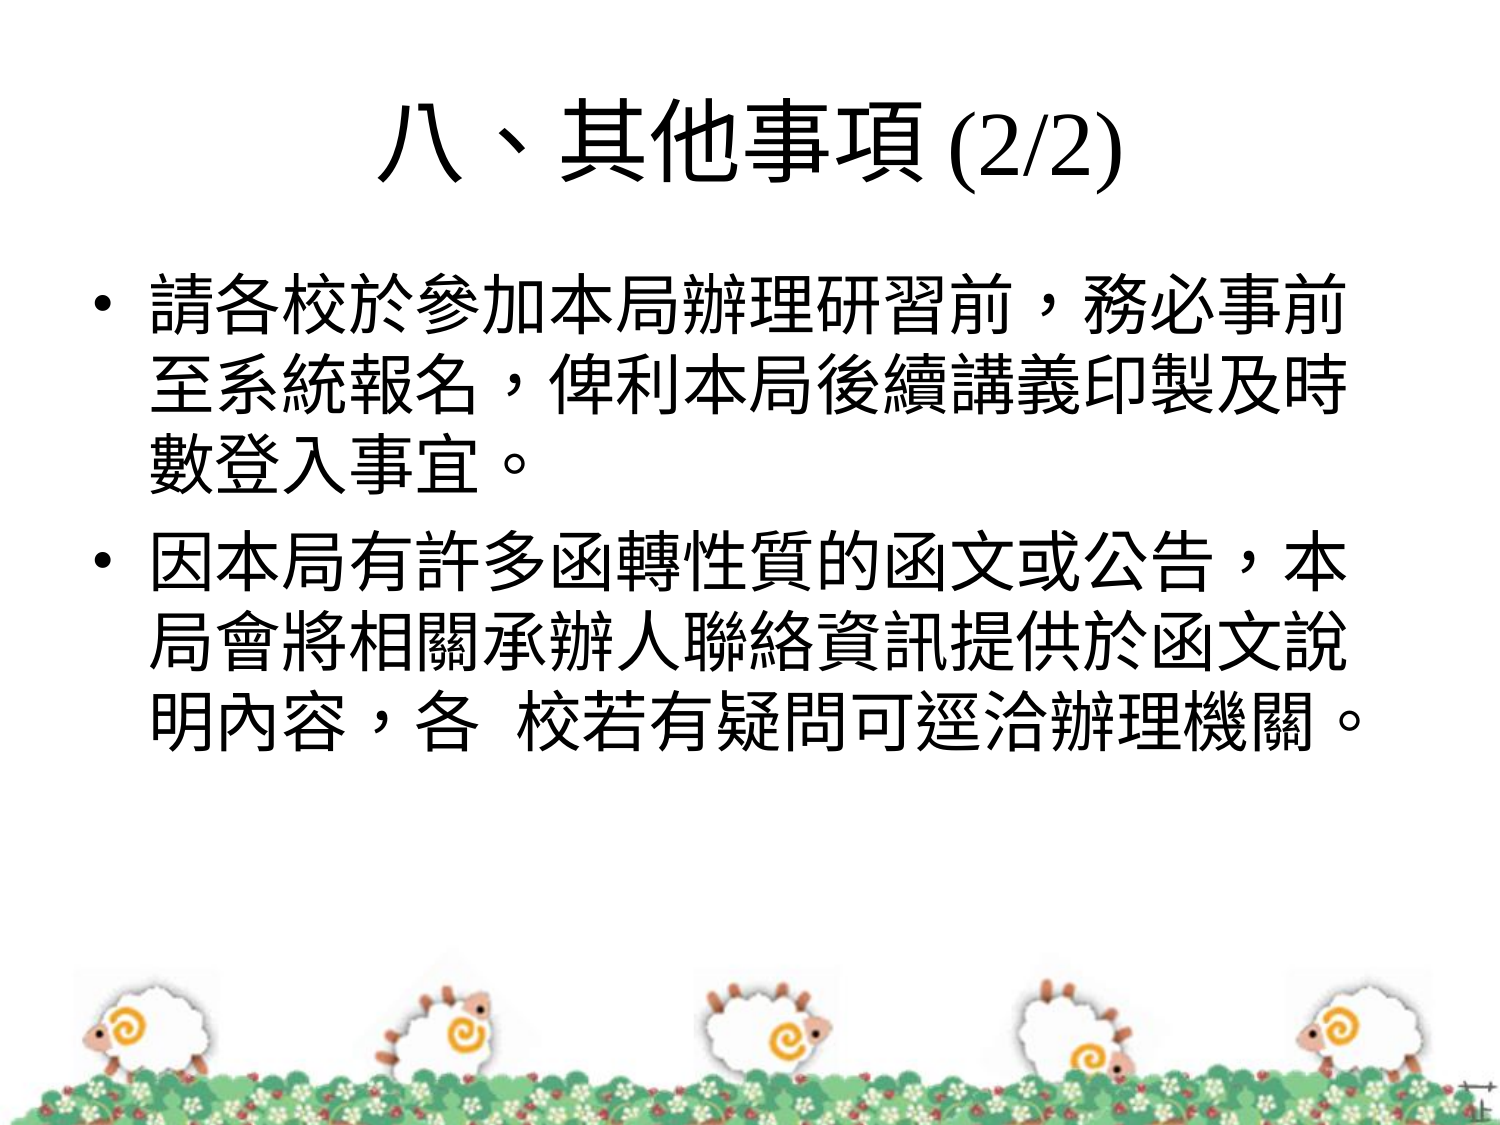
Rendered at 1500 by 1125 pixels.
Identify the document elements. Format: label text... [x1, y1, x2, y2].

picture [0, 645, 1500, 1125]
list 請各校於參加本局辦理研習前，務必事前至系統報名，俾利本局後續講義印製及時數登入事宜。 因本局有許多函轉性質的函文或公告，本局會將相關承辦人聯絡資訊提供於函文說明內容，各 校若有疑問可逕洽辦理機關。 [76, 255, 1427, 998]
title 八、其他事項(2/2) [75, 45, 1426, 233]
